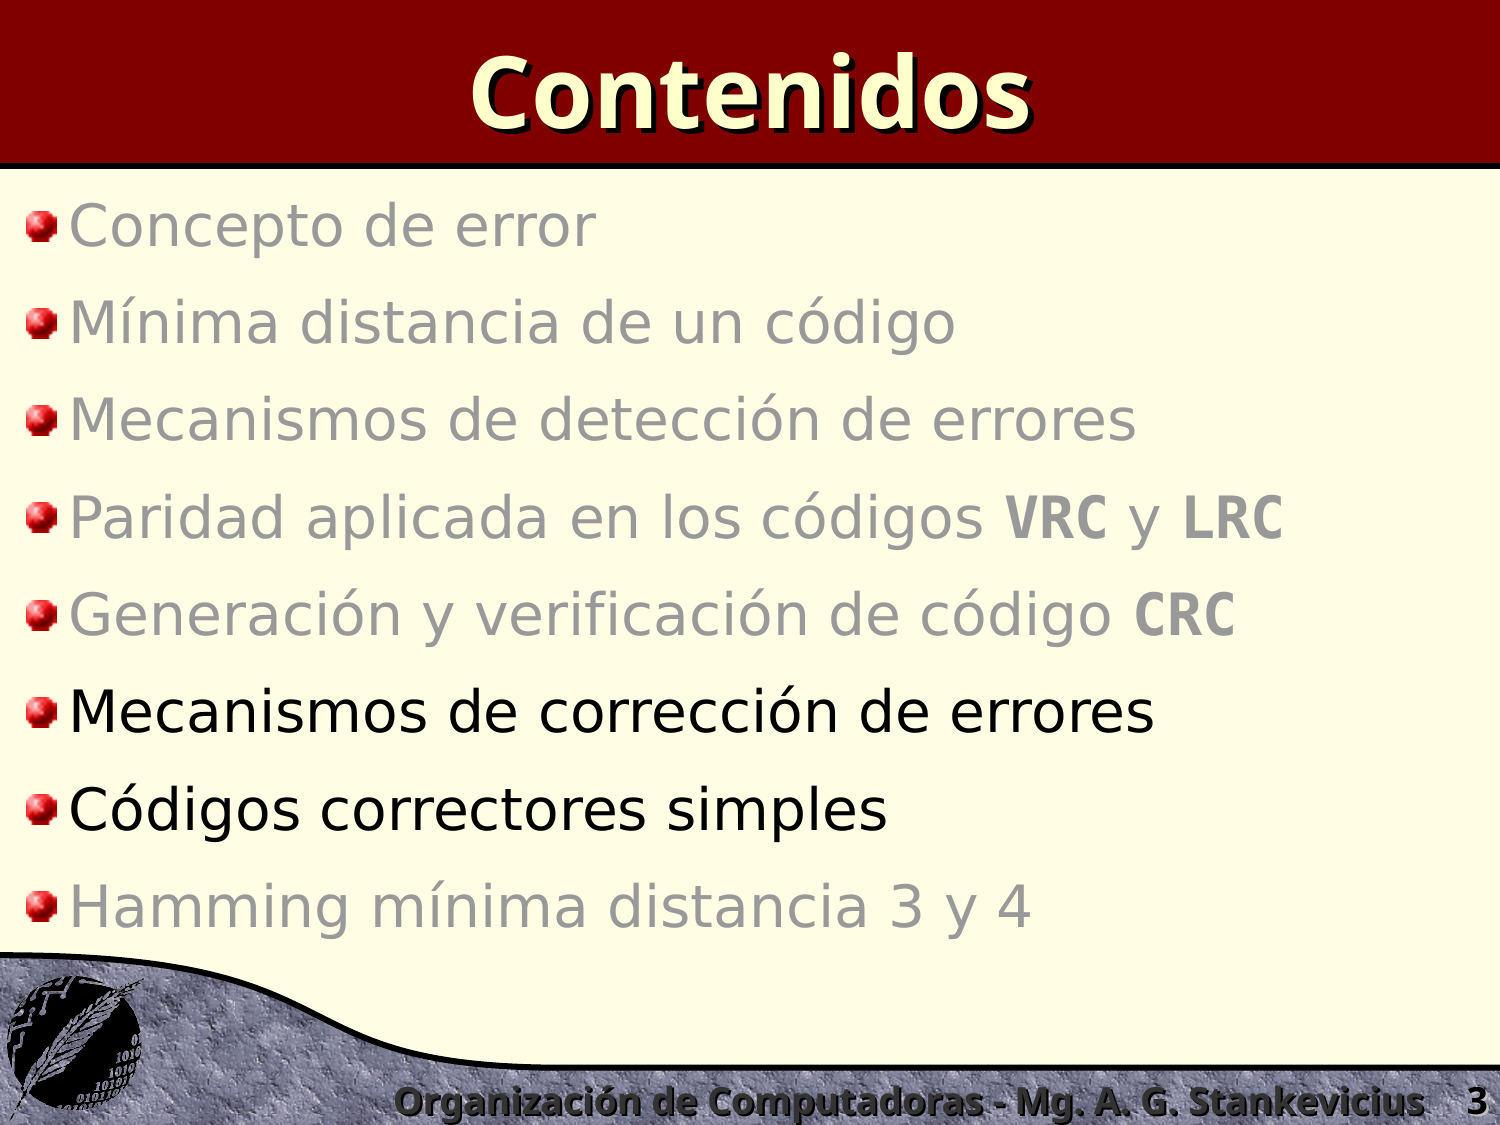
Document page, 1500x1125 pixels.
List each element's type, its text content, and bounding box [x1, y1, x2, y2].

picture [0, 959, 1500, 1125]
picture [802, 1100, 806, 1110]
list Concepto de error Mínima distancia de un código Mecanismos de detección de errores Paridad aplicada en los códigos VRC y LRC Generación y verificación de código CRC Mecanismos de corrección de errores Códigos correctores simples Hamming mínima distancia 3 y 4 [11, 192, 1486, 944]
picture [1058, 1100, 1065, 1110]
picture [448, 1100, 455, 1110]
title Contenidos [15, 5, 1485, 160]
